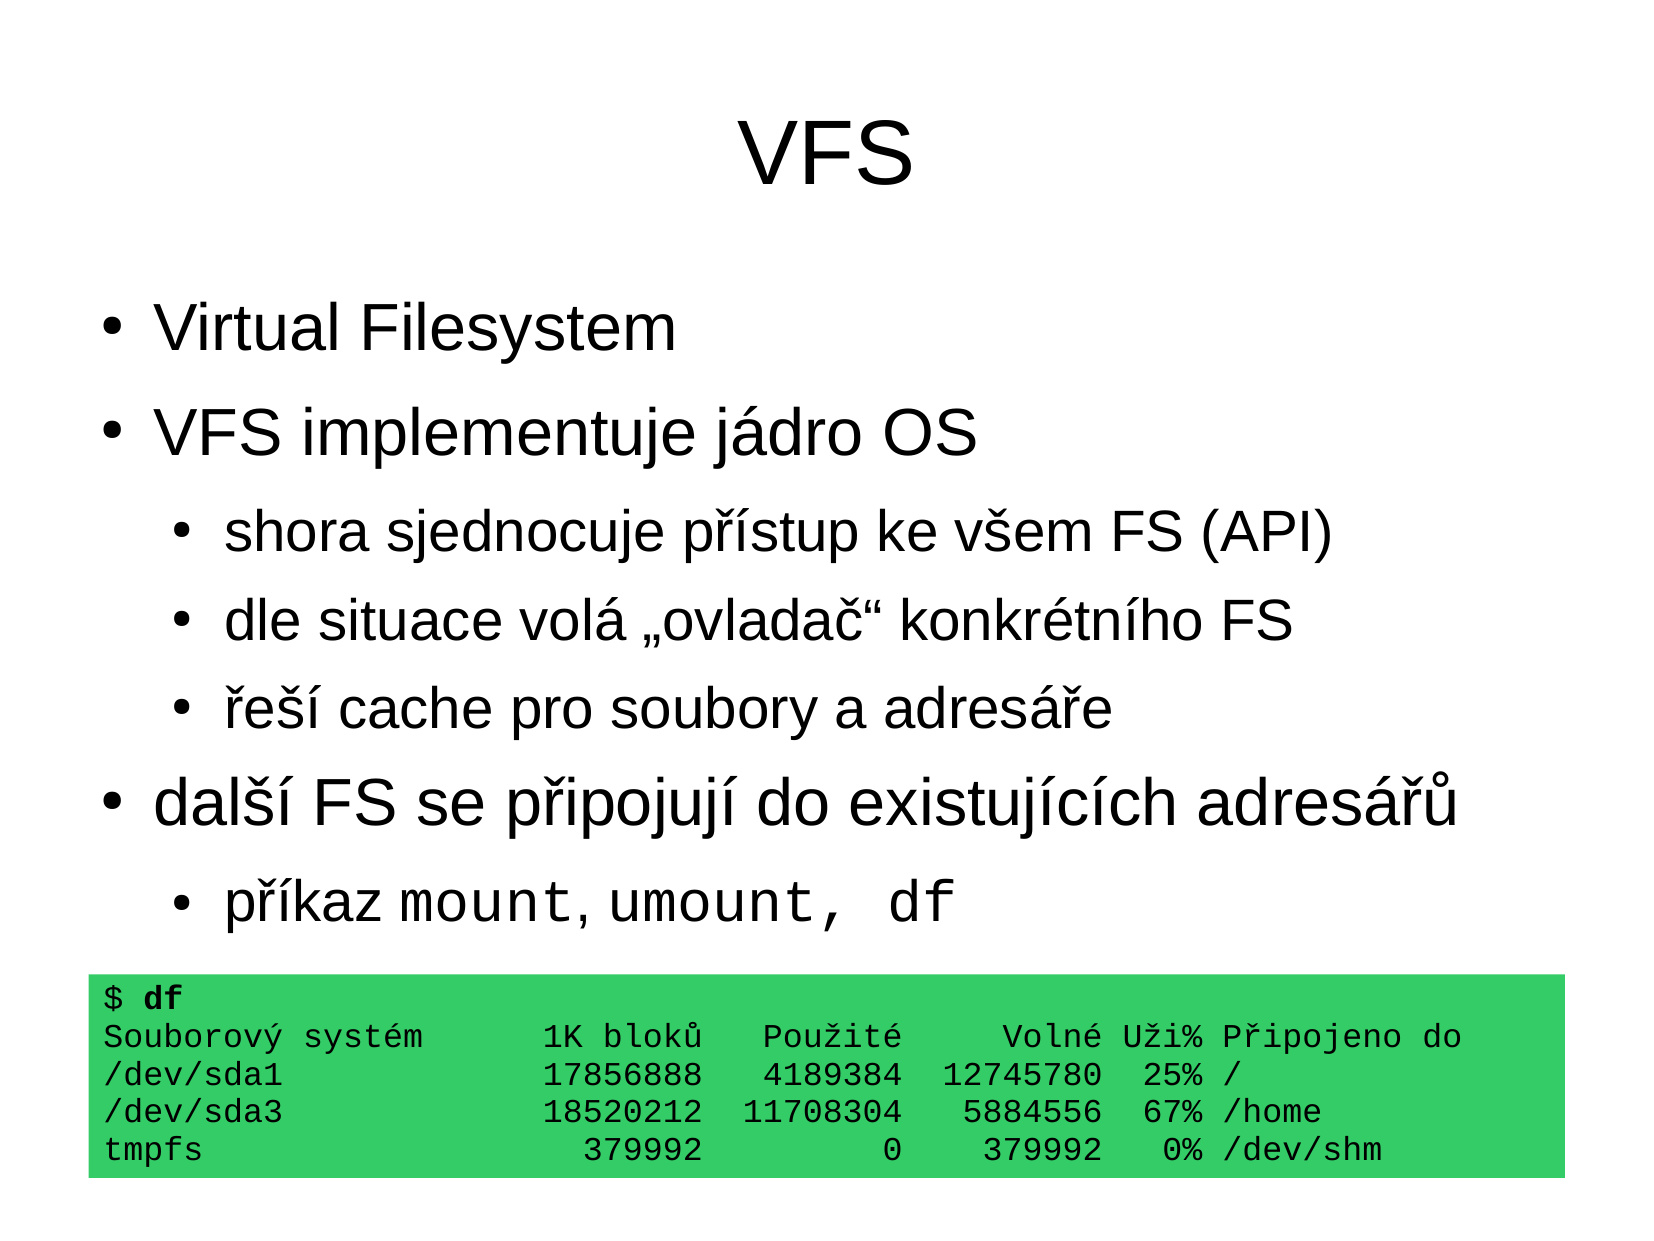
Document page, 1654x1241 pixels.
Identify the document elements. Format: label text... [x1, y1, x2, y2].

list Virtual Filesystem VFS implementuje jádro OS shora sjednocuje přístup ke všem FS (API) dle situace volá „ovladač“ konkrétního FS řeší cache pro soubory a adresáře další FS se připojují do existujících adresářů příkaz mount, umount, df [82, 290, 1571, 1094]
text_box $ df Souborový systém 1K bloků Použité Volné Uži% Připojeno do /dev/sda1 17856888 4189384 12745780 25% / /dev/sda3 18520212 11708304 5884556 67% /home tmpfs 379992 0 379992 0% /dev/shm [88, 974, 1565, 1178]
title VFS [82, 56, 1571, 250]
